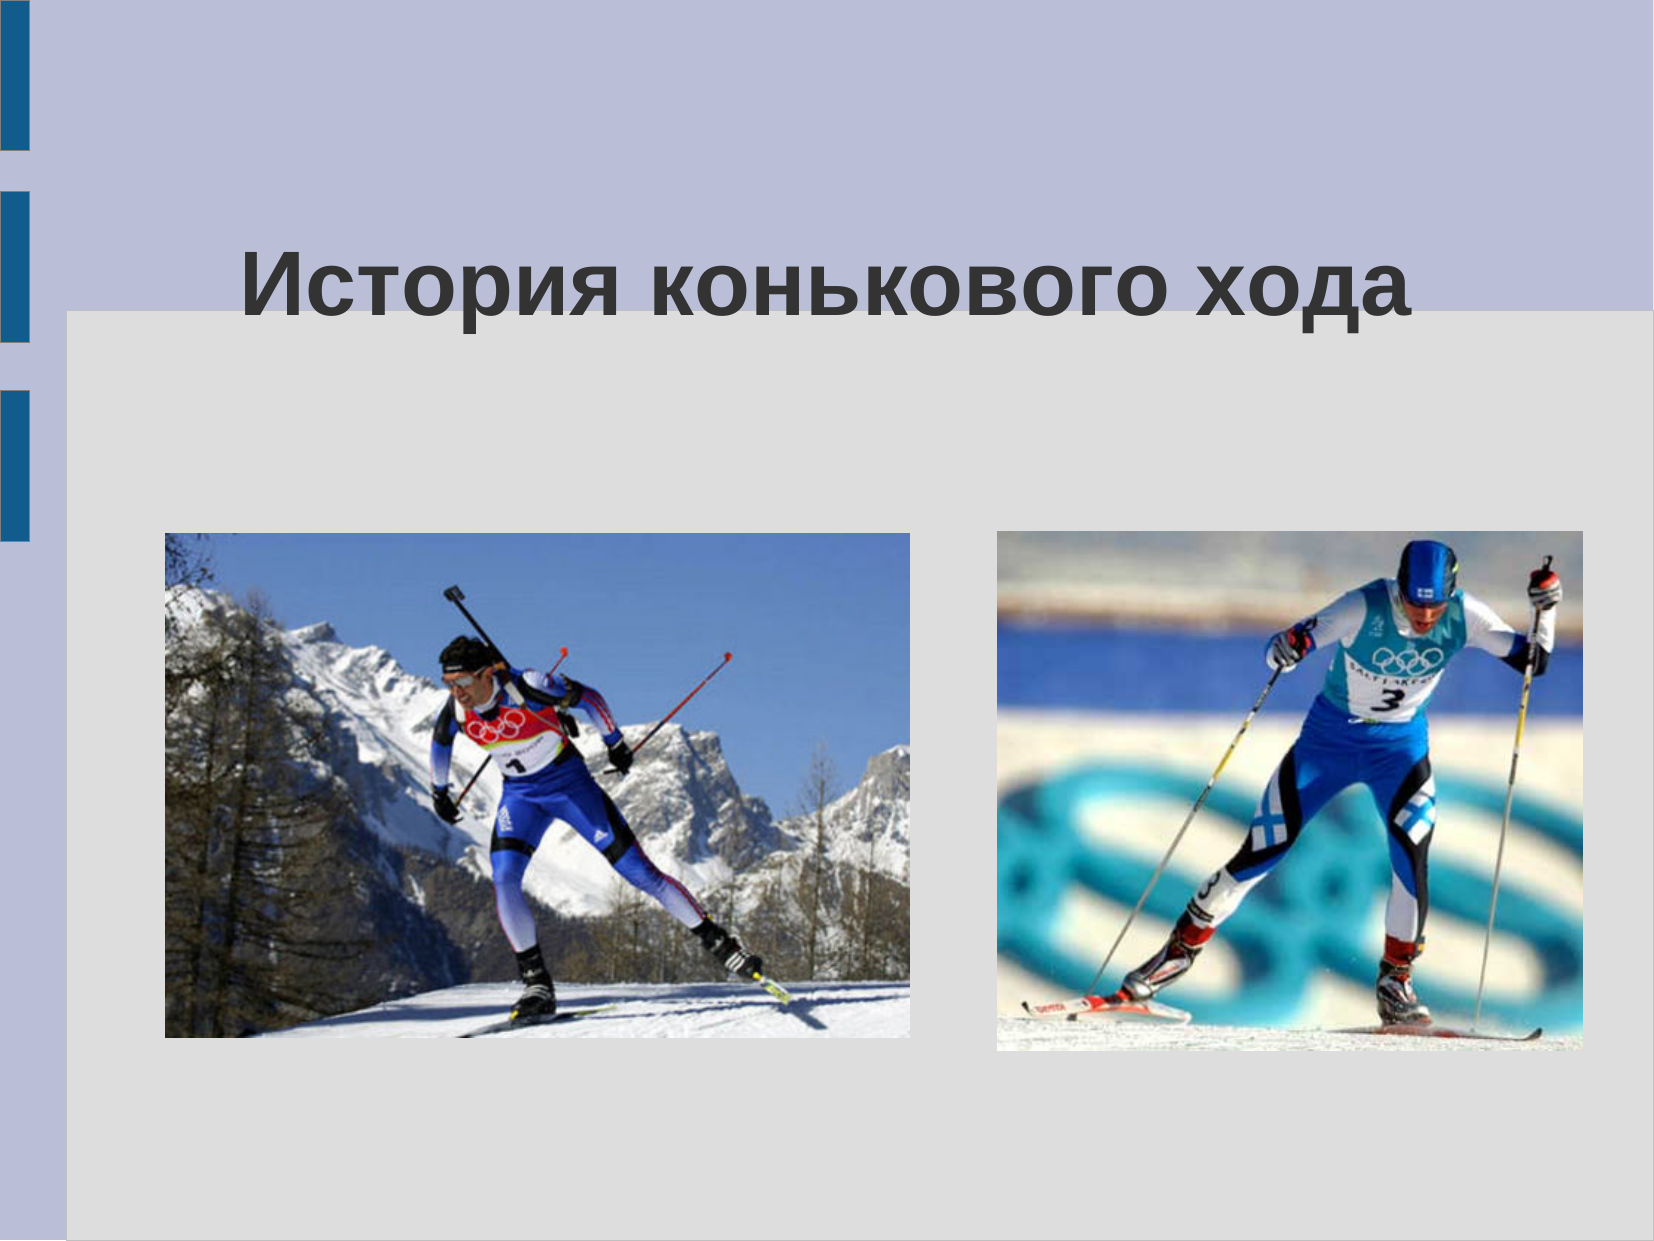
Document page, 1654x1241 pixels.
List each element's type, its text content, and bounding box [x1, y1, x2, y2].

title История конькового хода [70, 118, 1583, 449]
picture [997, 531, 1583, 1051]
picture [165, 533, 910, 1038]
